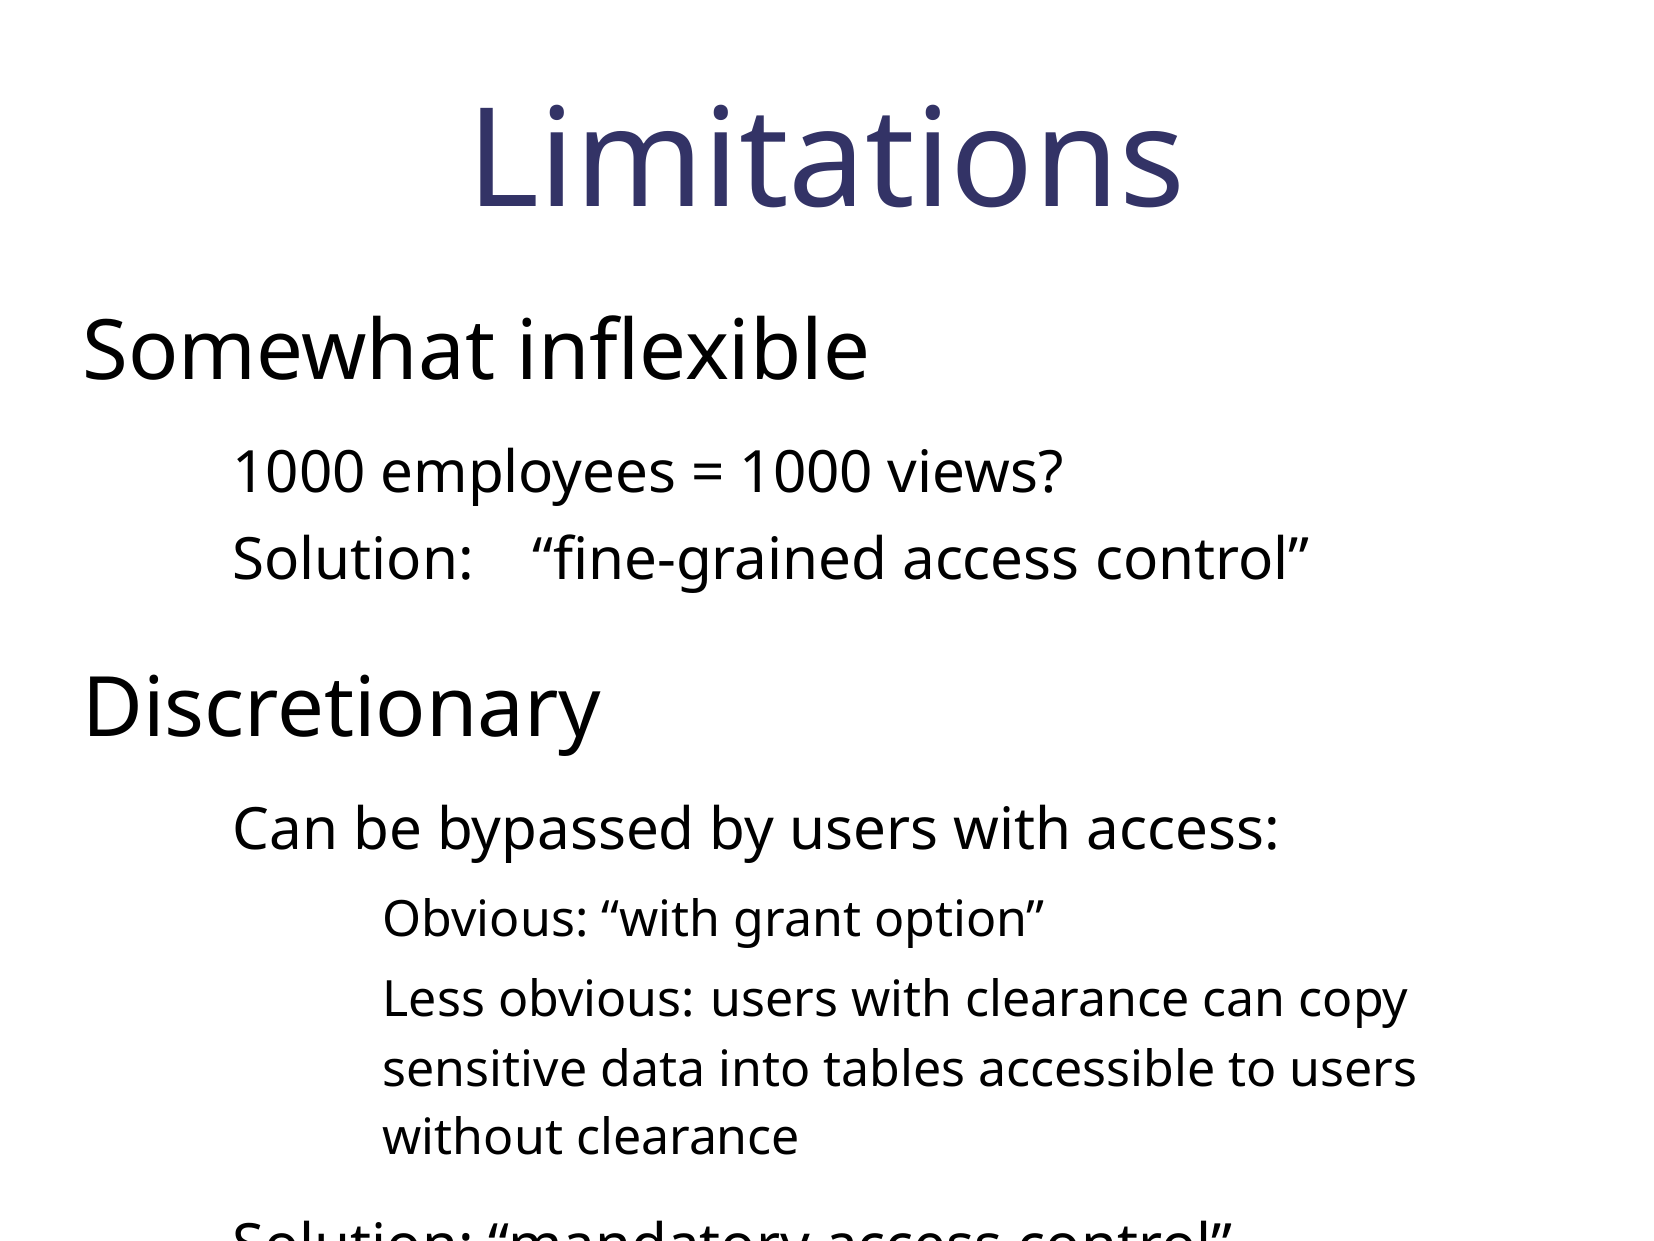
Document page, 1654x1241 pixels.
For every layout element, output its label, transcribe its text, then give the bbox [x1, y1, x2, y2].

title Limitations [82, 56, 1571, 250]
subtitle Somewhat inflexible 1000 employees = 1000 views? Solution: “fine-grained access control” Discretionary Can be bypassed by users with access: Obvious: “with grant option” Less obvious: users with clearance can copy sensitive data into tables accessible to users without clearance Solution: “mandatory access control” i.e., a centrally enforced row-level policy [82, 290, 1571, 1237]
